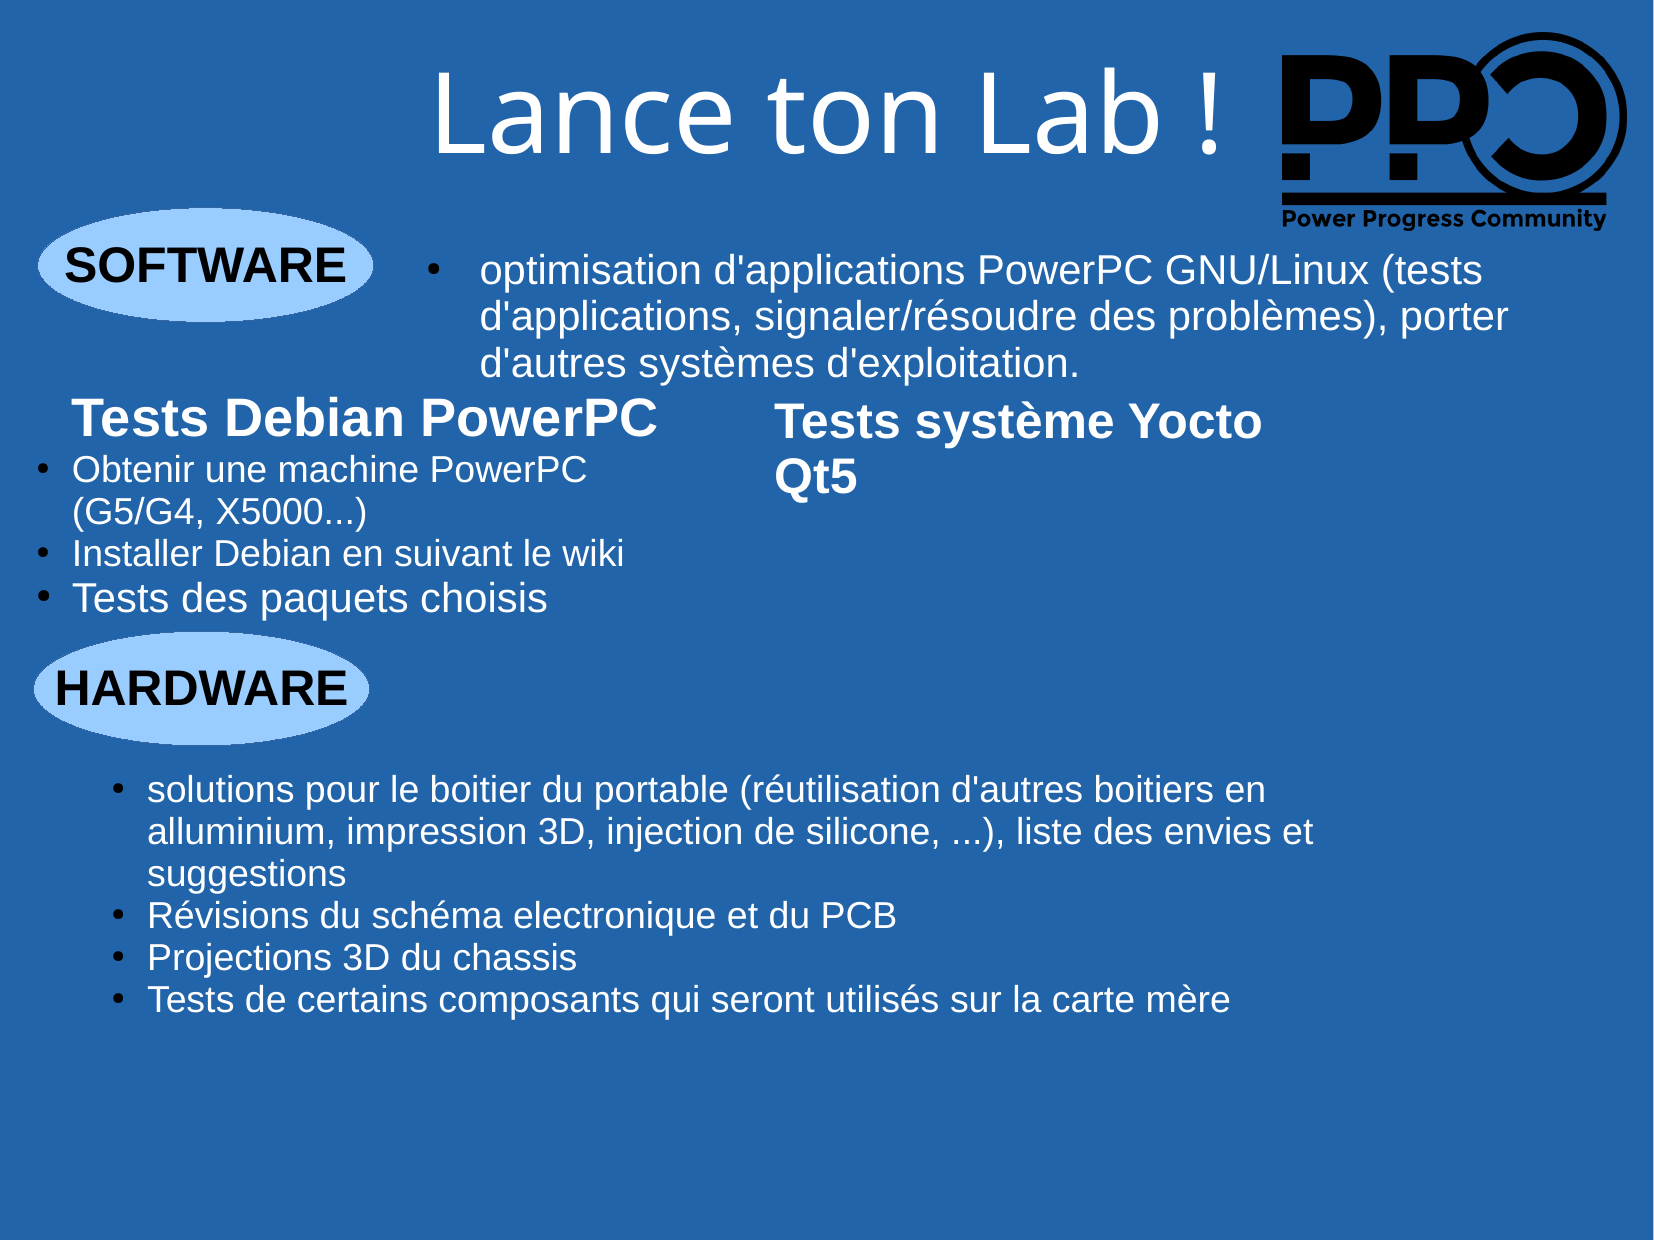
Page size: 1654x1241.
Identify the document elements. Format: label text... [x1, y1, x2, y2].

title Lance ton Lab ! [82, 29, 1571, 190]
text_box solutions pour le boitier du portable (réutilisation d'autres boitiers en alluminium, impression 3D, injection de silicone, ...), liste des envies et suggestions Révisions du schéma electronique et du PCB Projections 3D du chassis Tests de certains composants qui seront utilisés sur la carte mère [96, 761, 1393, 1071]
text_box HARDWARE [33, 631, 370, 746]
picture [1282, 32, 1627, 232]
text_box Tests système Yocto Qt5 [759, 385, 1630, 584]
text_box optimisation d'applications PowerPC GNU/Linux (tests d'applications, signaler/résoudre des problèmes), porter d'autres systèmes d'exploitation. [408, 246, 1595, 423]
text_box Tests Debian PowerPC Obtenir une machine PowerPC (G5/G4, X5000...) Installer Debian en suivant le wiki Tests des paquets choisis [21, 380, 751, 631]
text_box SOFTWARE [37, 207, 374, 323]
